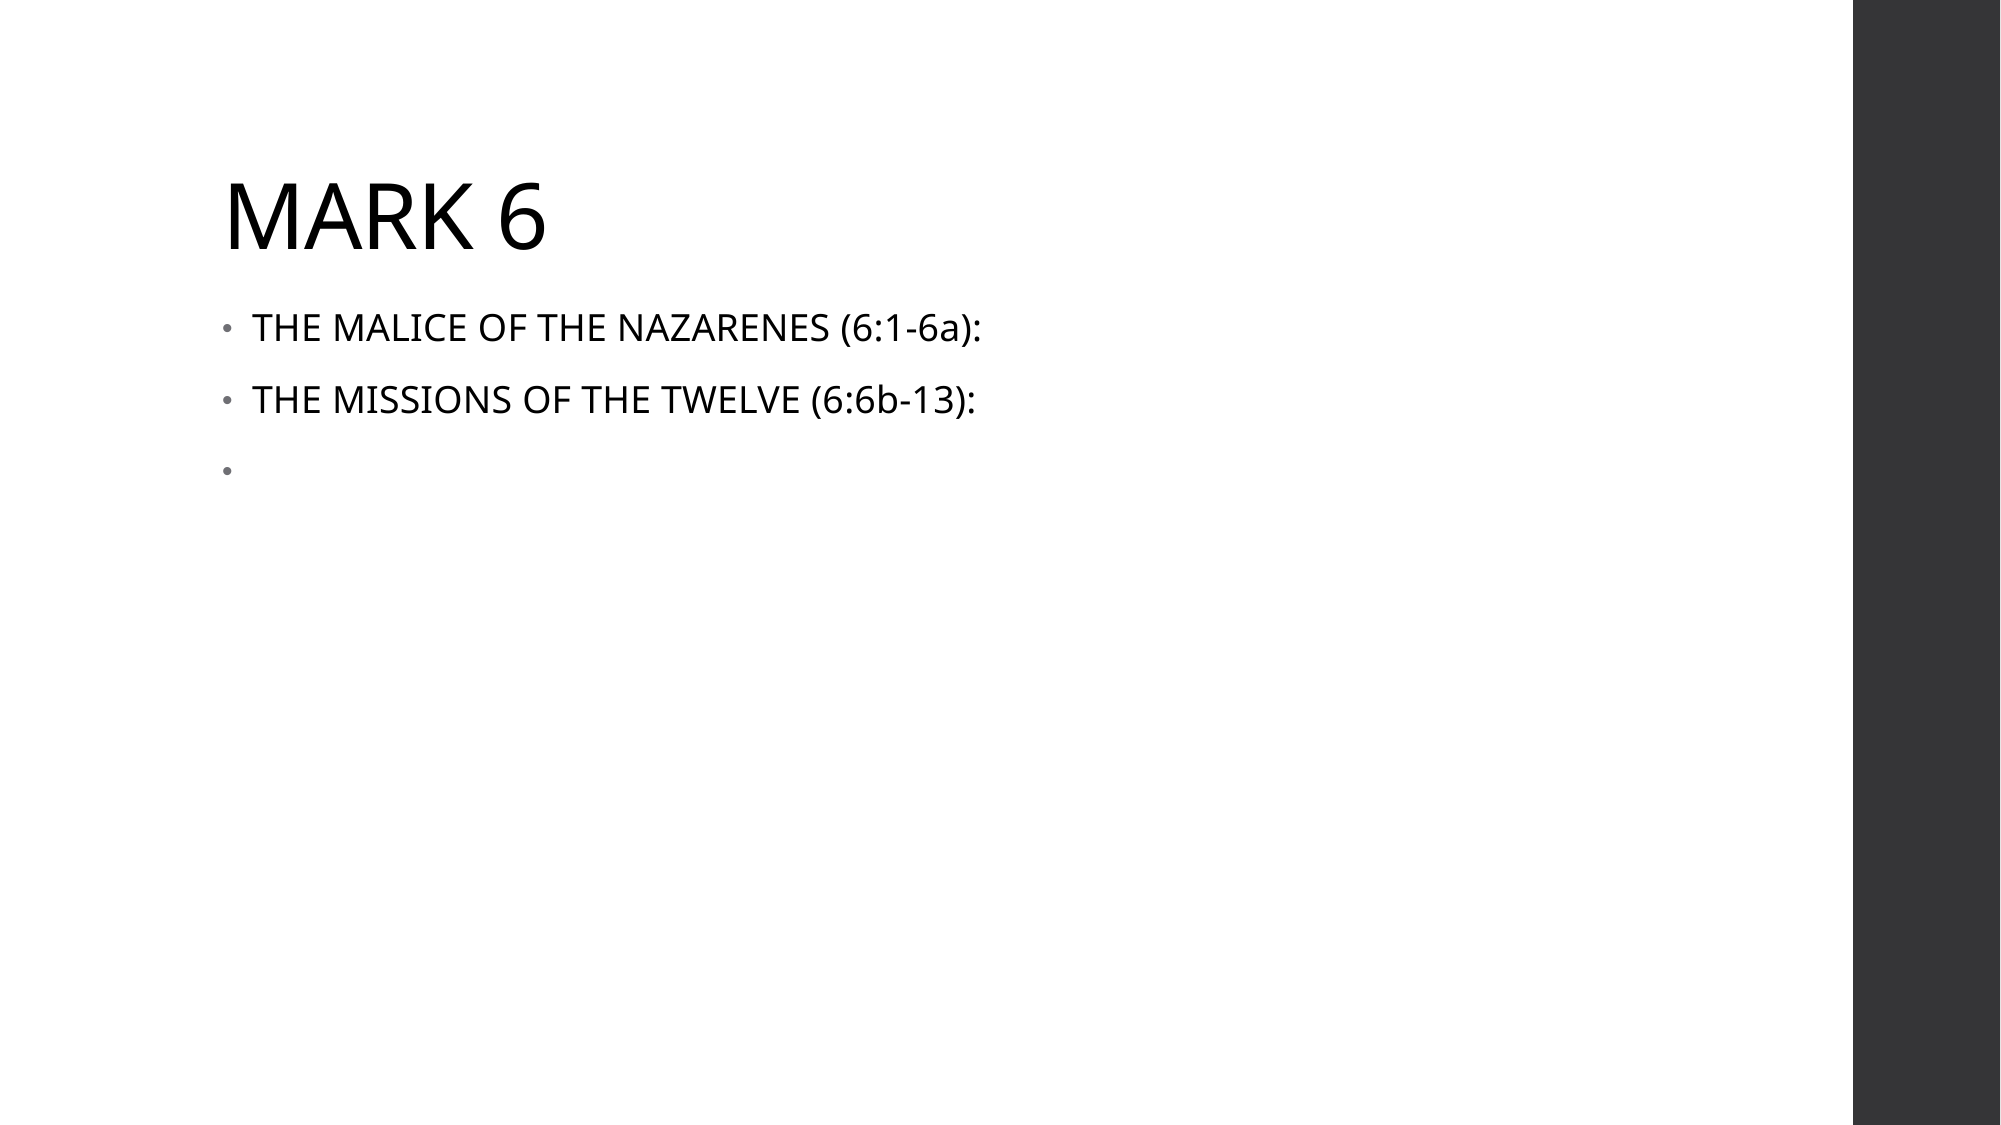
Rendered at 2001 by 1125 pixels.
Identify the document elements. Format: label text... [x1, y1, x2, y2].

title MARK 6 [206, 60, 1797, 278]
list THE MALICE OF THE NAZARENES (6:1-6a): THE MISSIONS OF THE TWELVE (6:6b-13): [206, 299, 1617, 1014]
